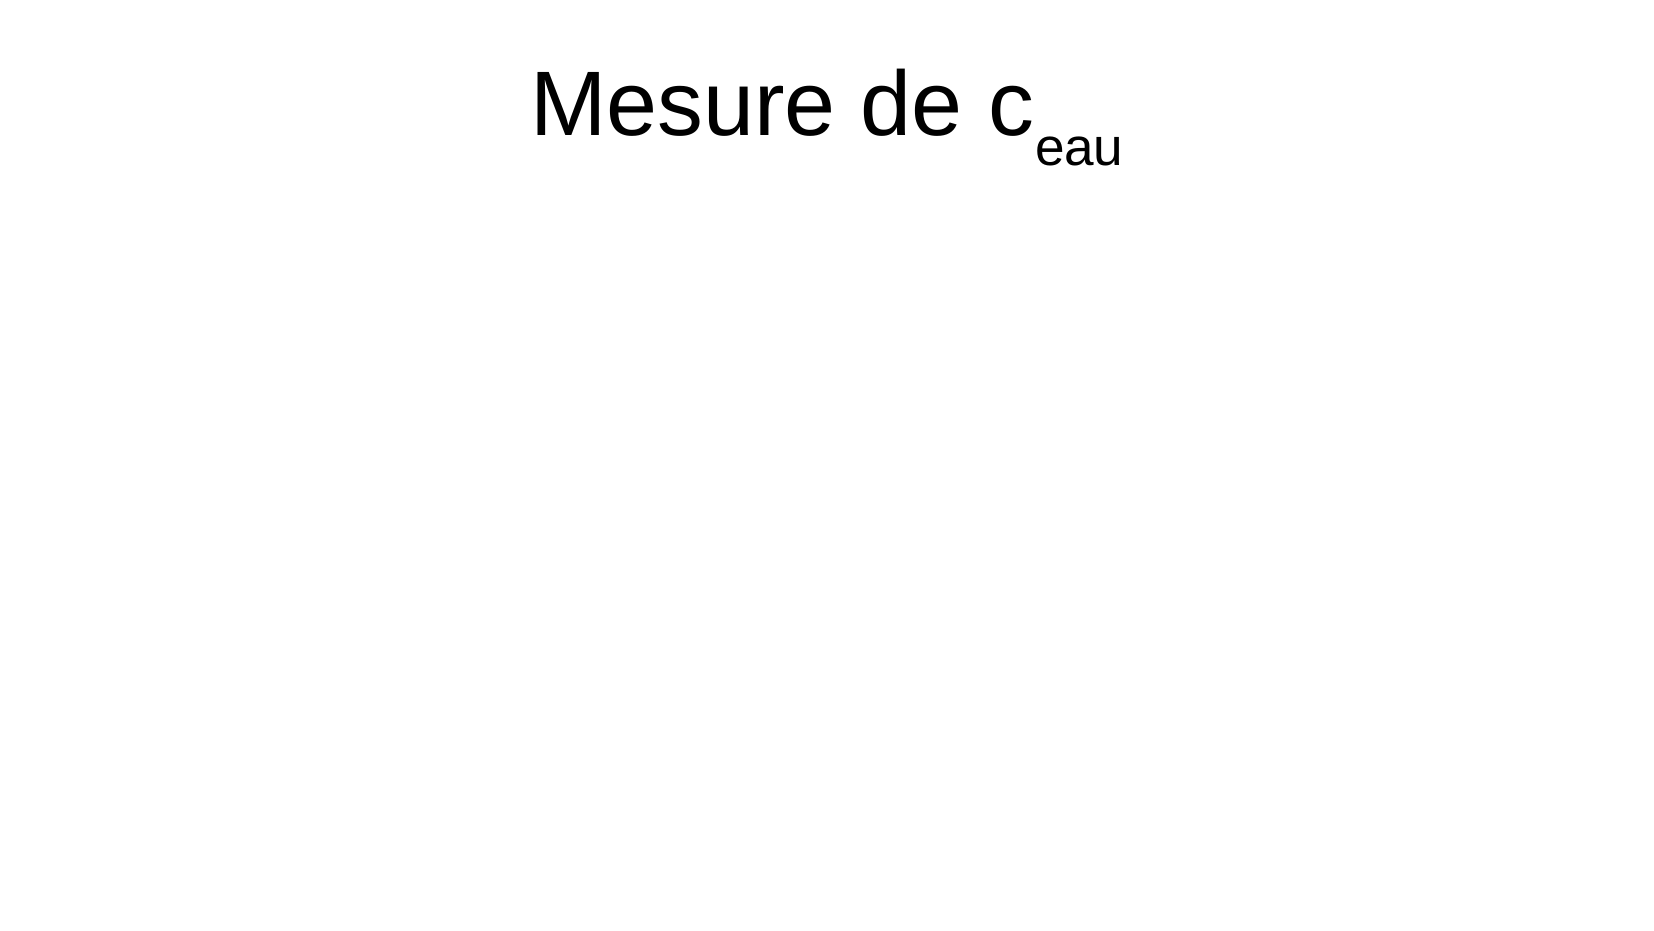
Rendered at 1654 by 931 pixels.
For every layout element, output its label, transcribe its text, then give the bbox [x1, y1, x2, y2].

title Mesure de ceau [82, 37, 1571, 193]
